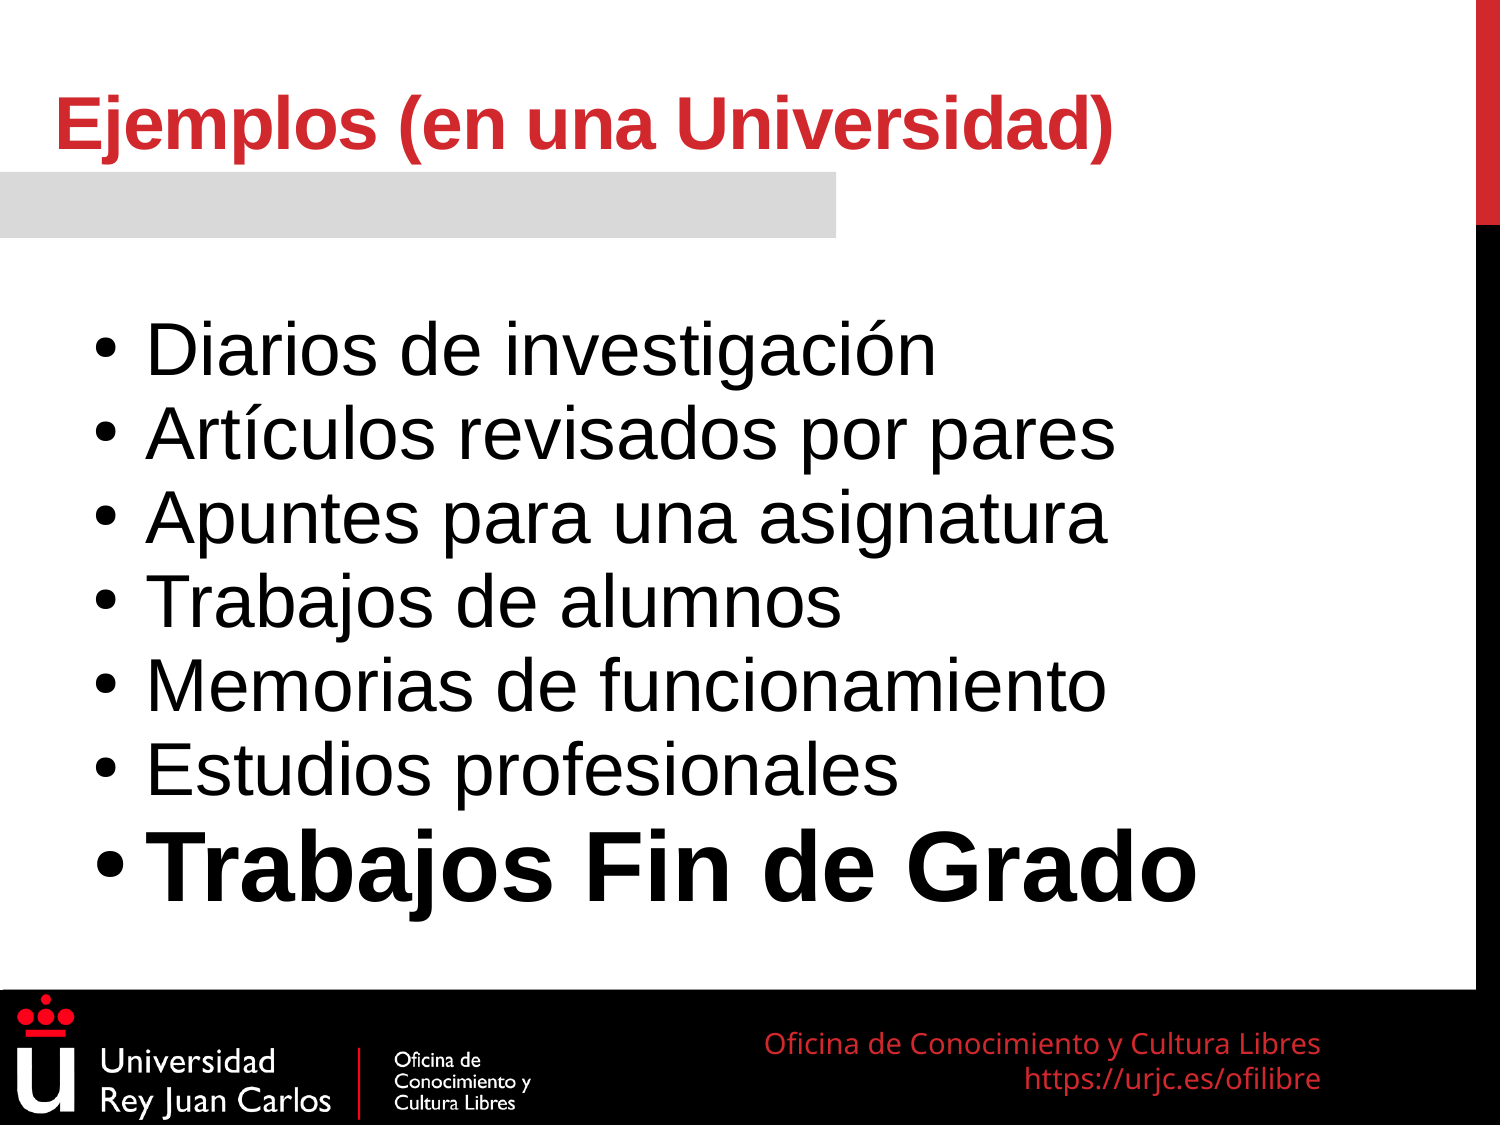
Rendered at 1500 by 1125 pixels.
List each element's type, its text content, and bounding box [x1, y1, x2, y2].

text_box Diarios de investigación Artículos revisados por pares Apuntes para una asignatura Trabajos de alumnos Memorias de funcionamiento Estudios profesionales Trabajos Fin de Grado [60, 299, 1254, 931]
text_box Ejemplos (en una Universidad) [39, 24, 1366, 172]
picture [17, 994, 531, 1120]
text_box [0, 171, 837, 238]
title [75, 172, 1026, 250]
